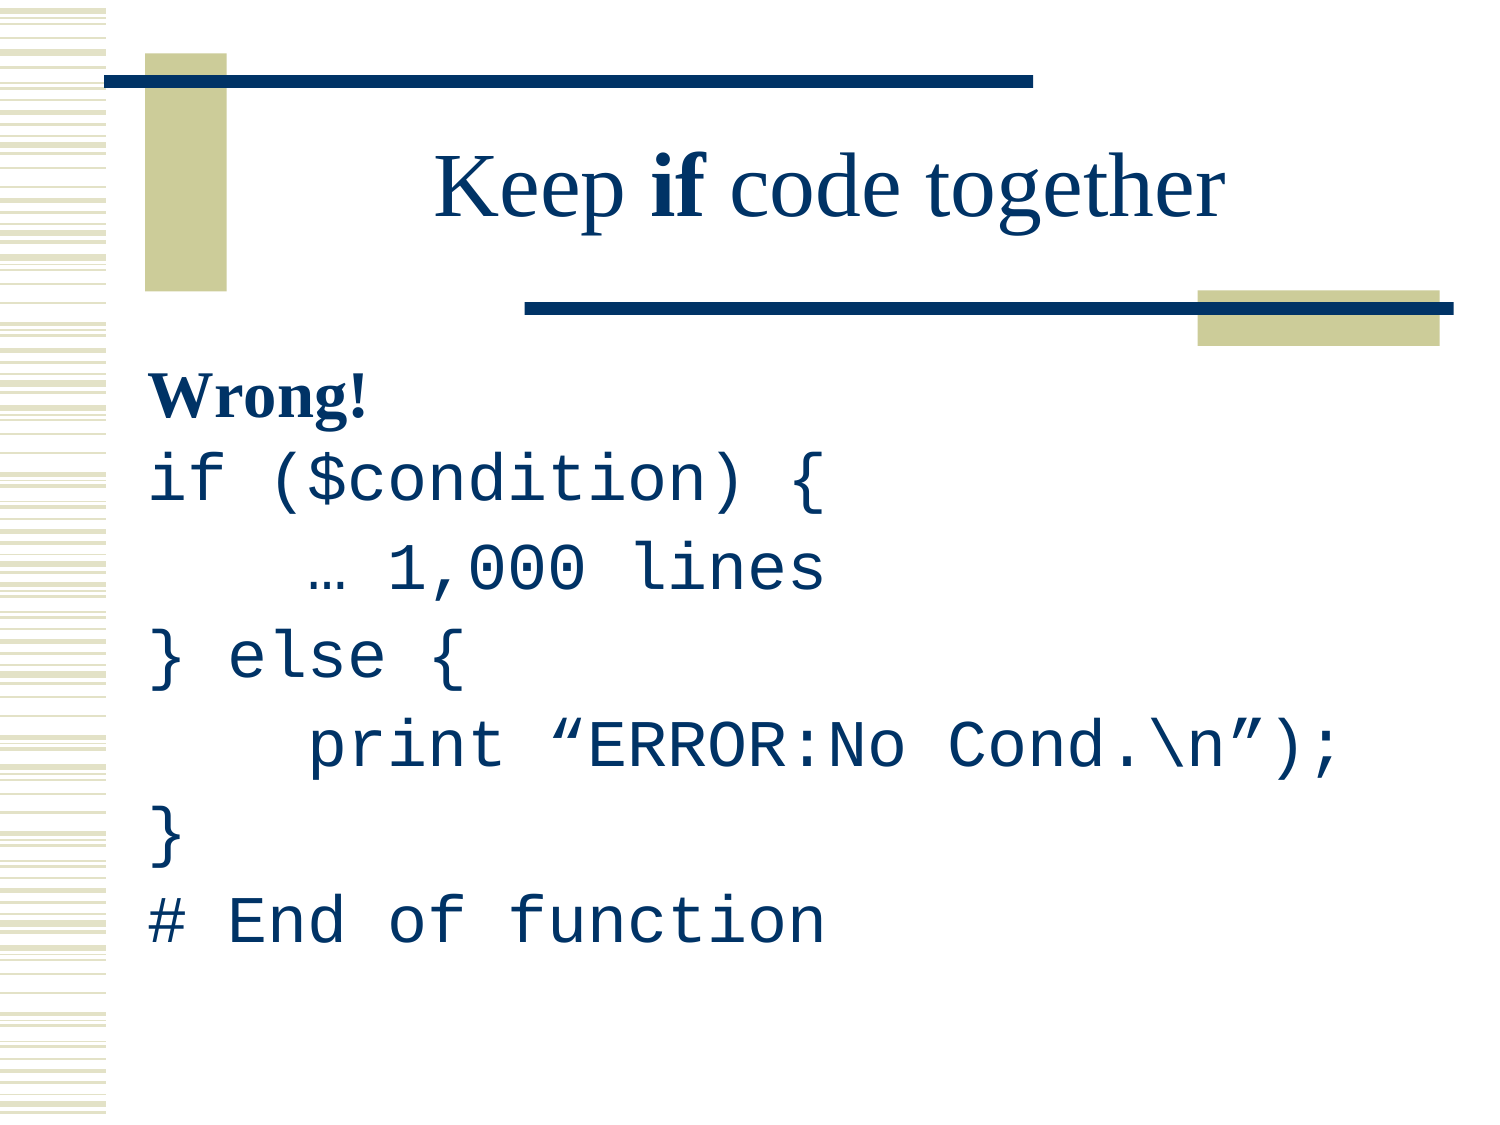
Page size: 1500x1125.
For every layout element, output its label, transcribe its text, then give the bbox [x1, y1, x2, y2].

title Keep if code together [225, 99, 1436, 288]
list Wrong! if ($condition) { … 1,000 lines } else { print “ERROR:No Cond.\n”); } # End of function [132, 363, 1439, 1000]
